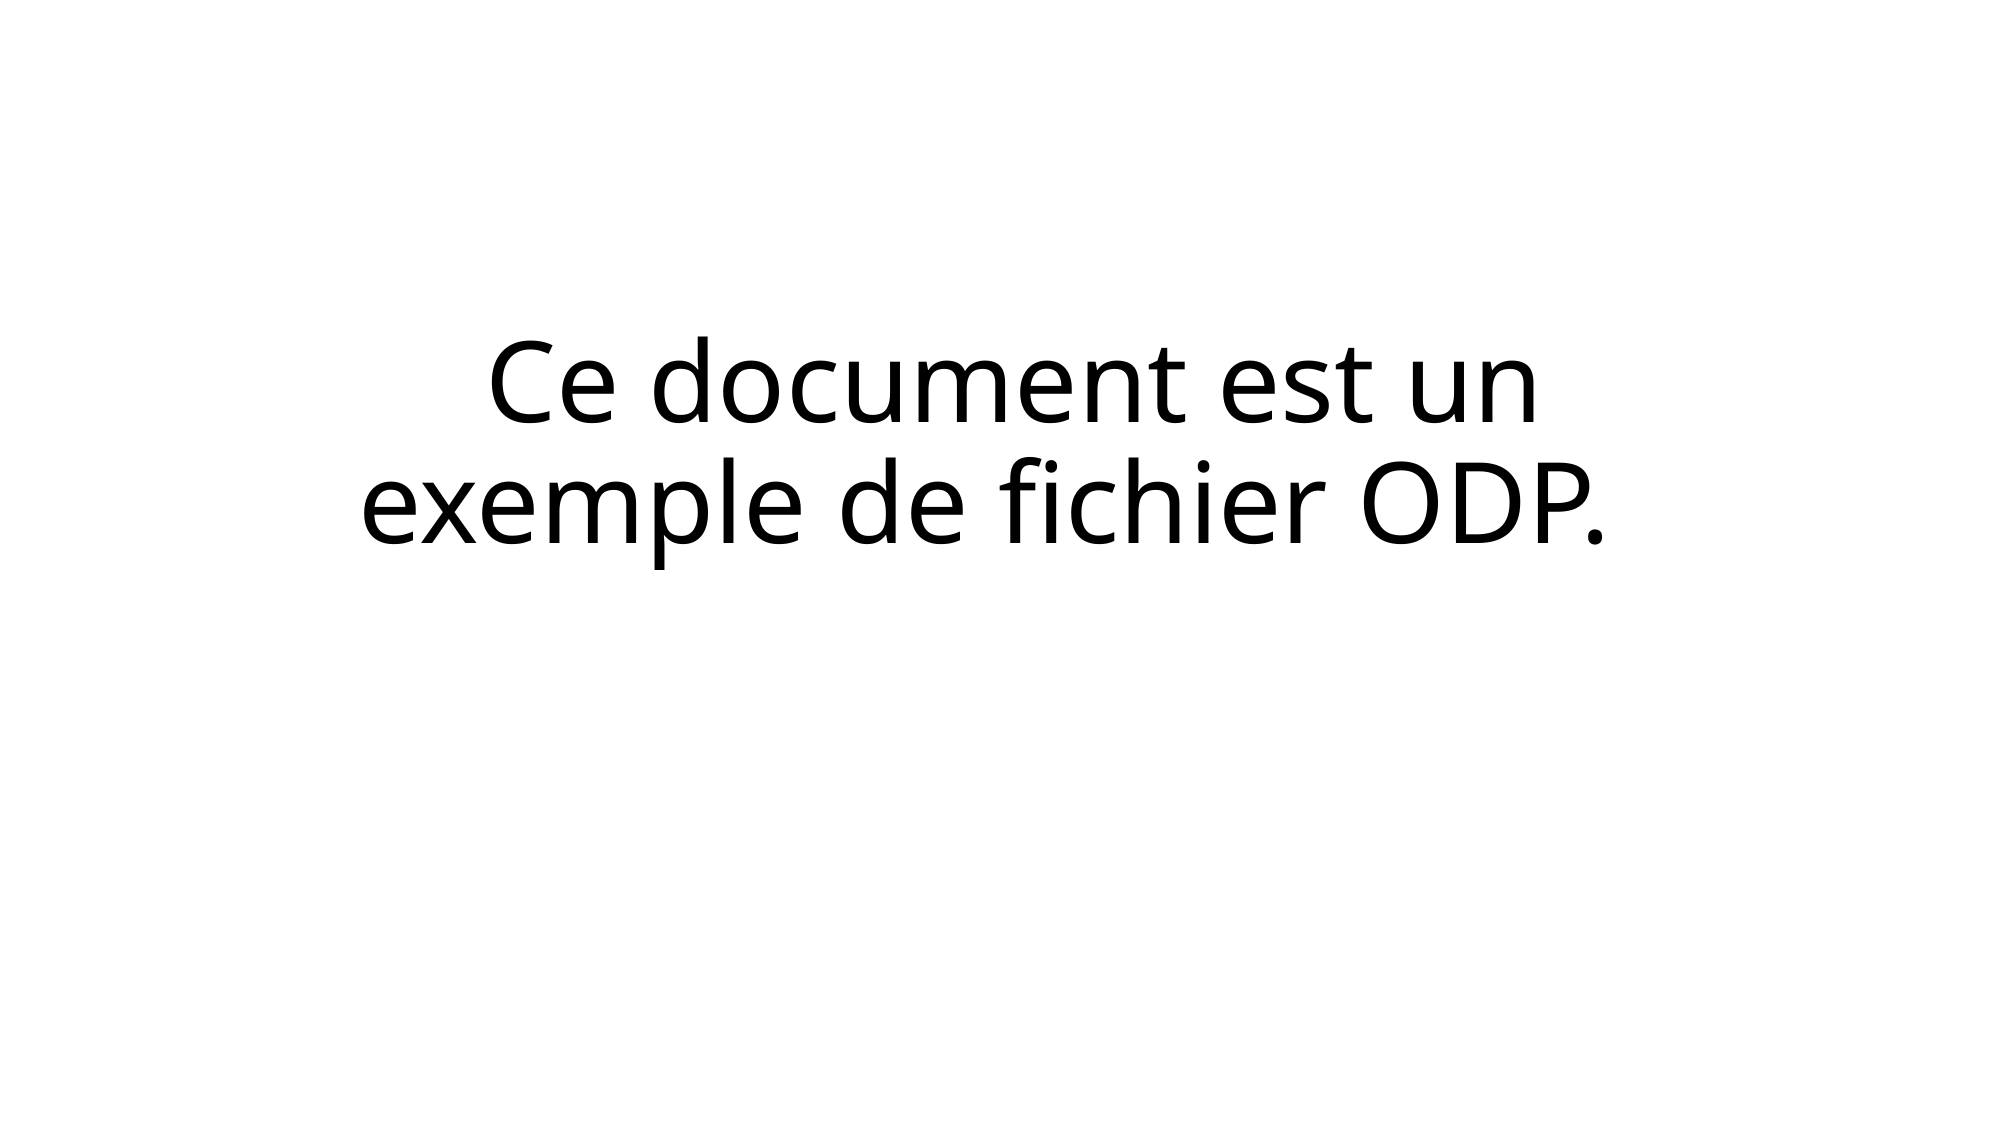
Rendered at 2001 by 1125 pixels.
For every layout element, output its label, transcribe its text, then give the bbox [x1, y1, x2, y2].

title Ce document est un exemple de fichier ODP. [249, 184, 1750, 576]
